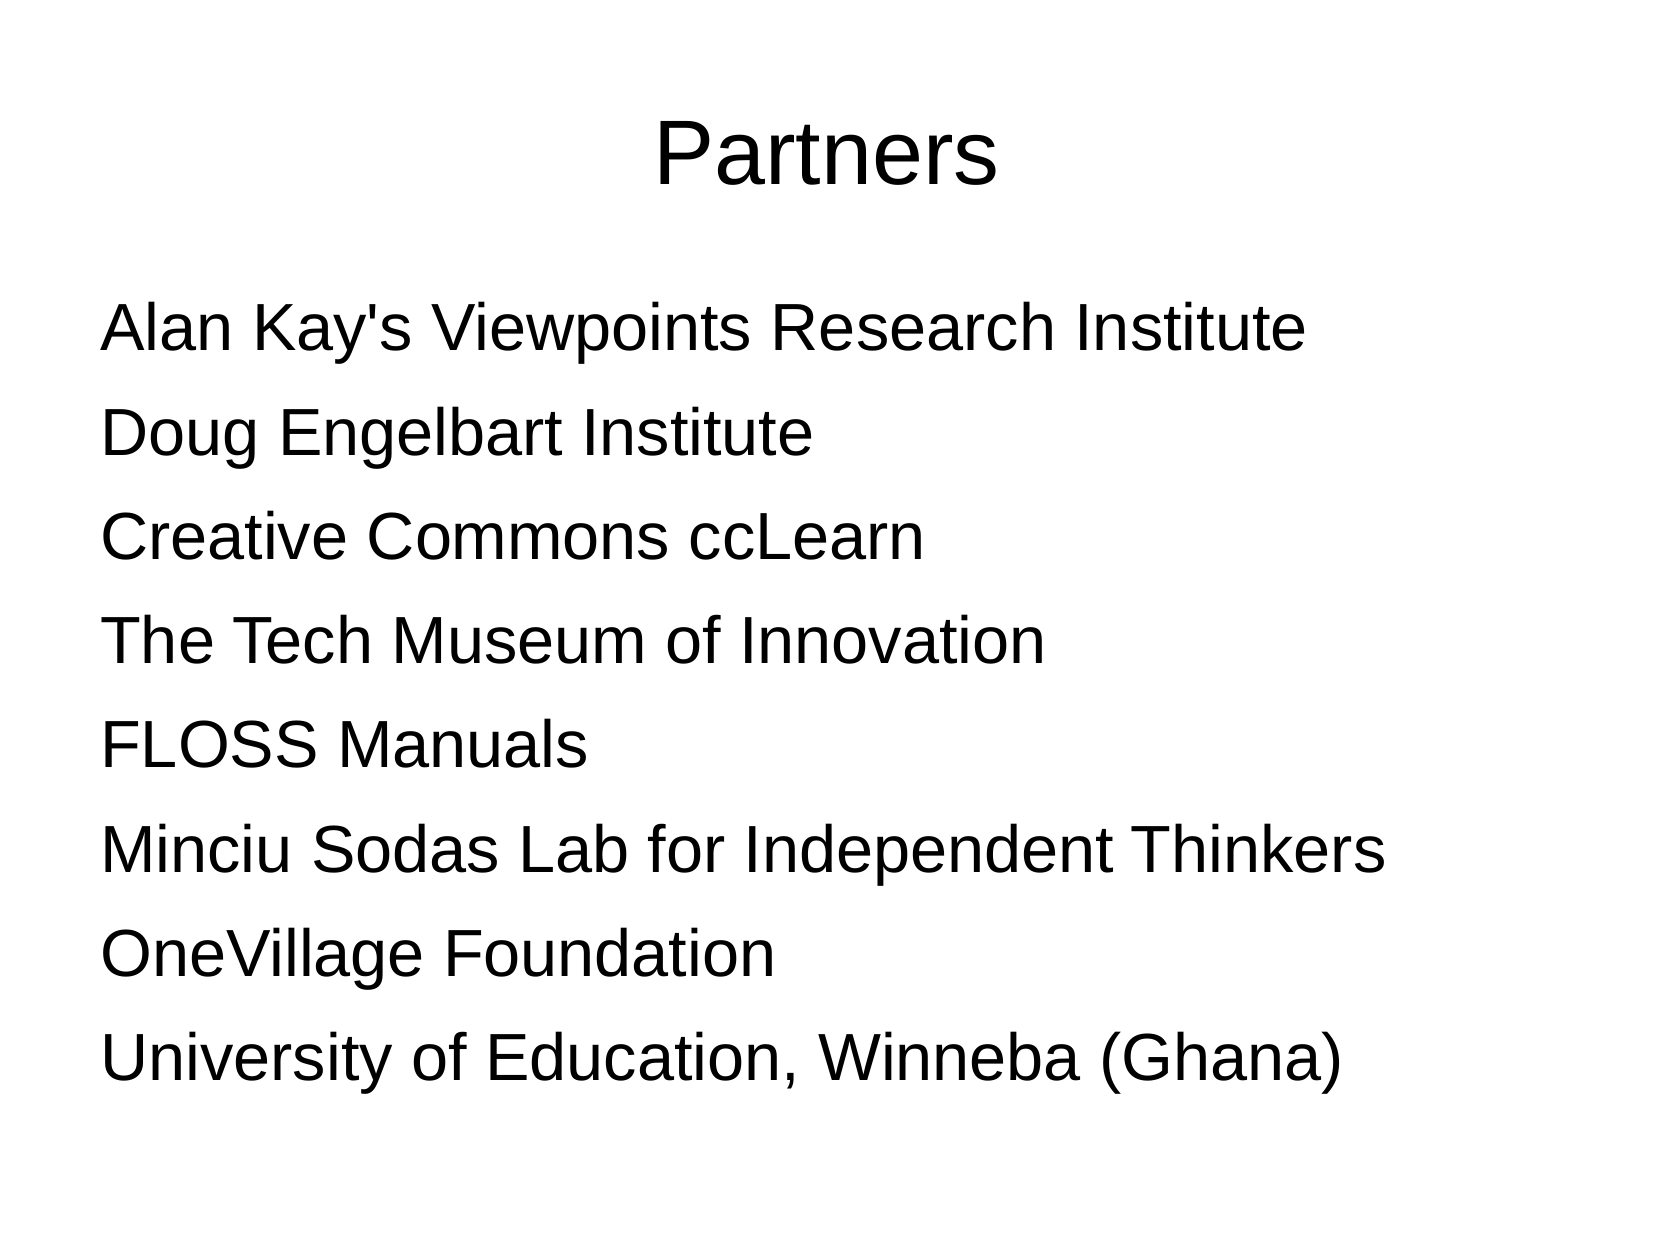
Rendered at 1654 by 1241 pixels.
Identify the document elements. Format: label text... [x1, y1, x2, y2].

title Partners [82, 56, 1571, 250]
list Alan Kay's Viewpoints Research Institute Doug Engelbart Institute Creative Commons ccLearn The Tech Museum of Innovation FLOSS Manuals Minciu Sodas Lab for Independent Thinkers OneVillage Foundation University of Education, Winneba (Ghana) [82, 290, 1571, 1096]
